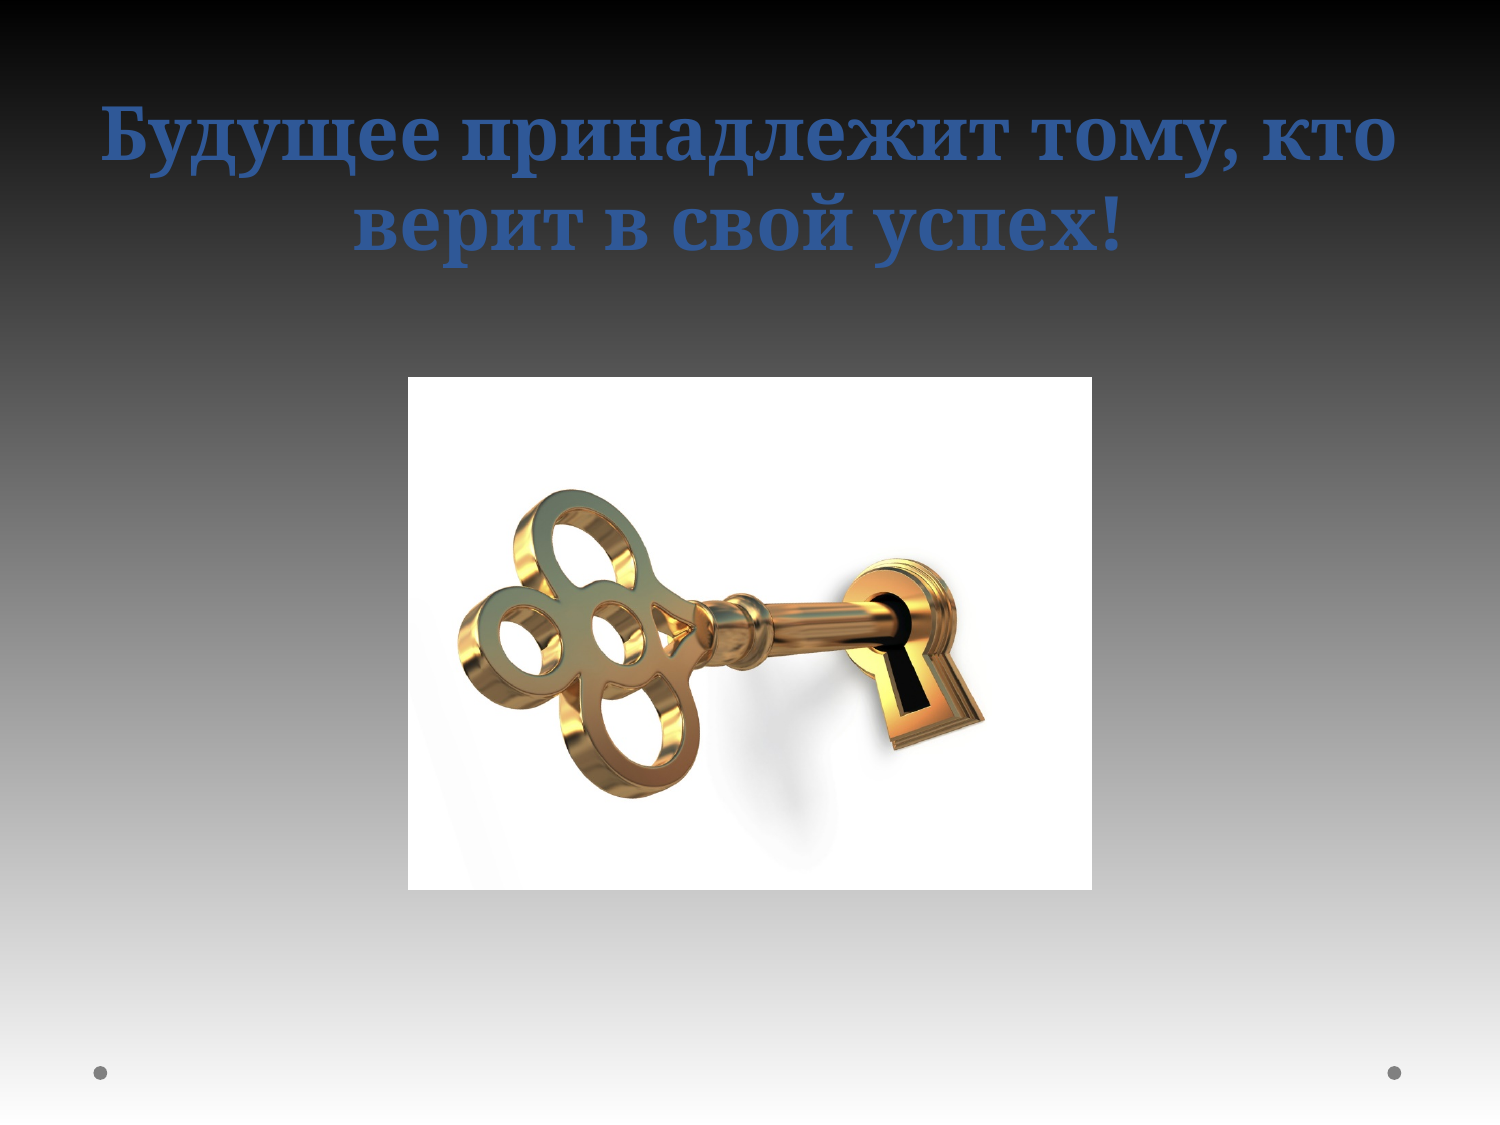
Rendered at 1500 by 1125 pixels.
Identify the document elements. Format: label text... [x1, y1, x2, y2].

title Будущее принадлежит тому, кто верит в свой успех! [75, 78, 1425, 421]
picture [408, 377, 1092, 891]
